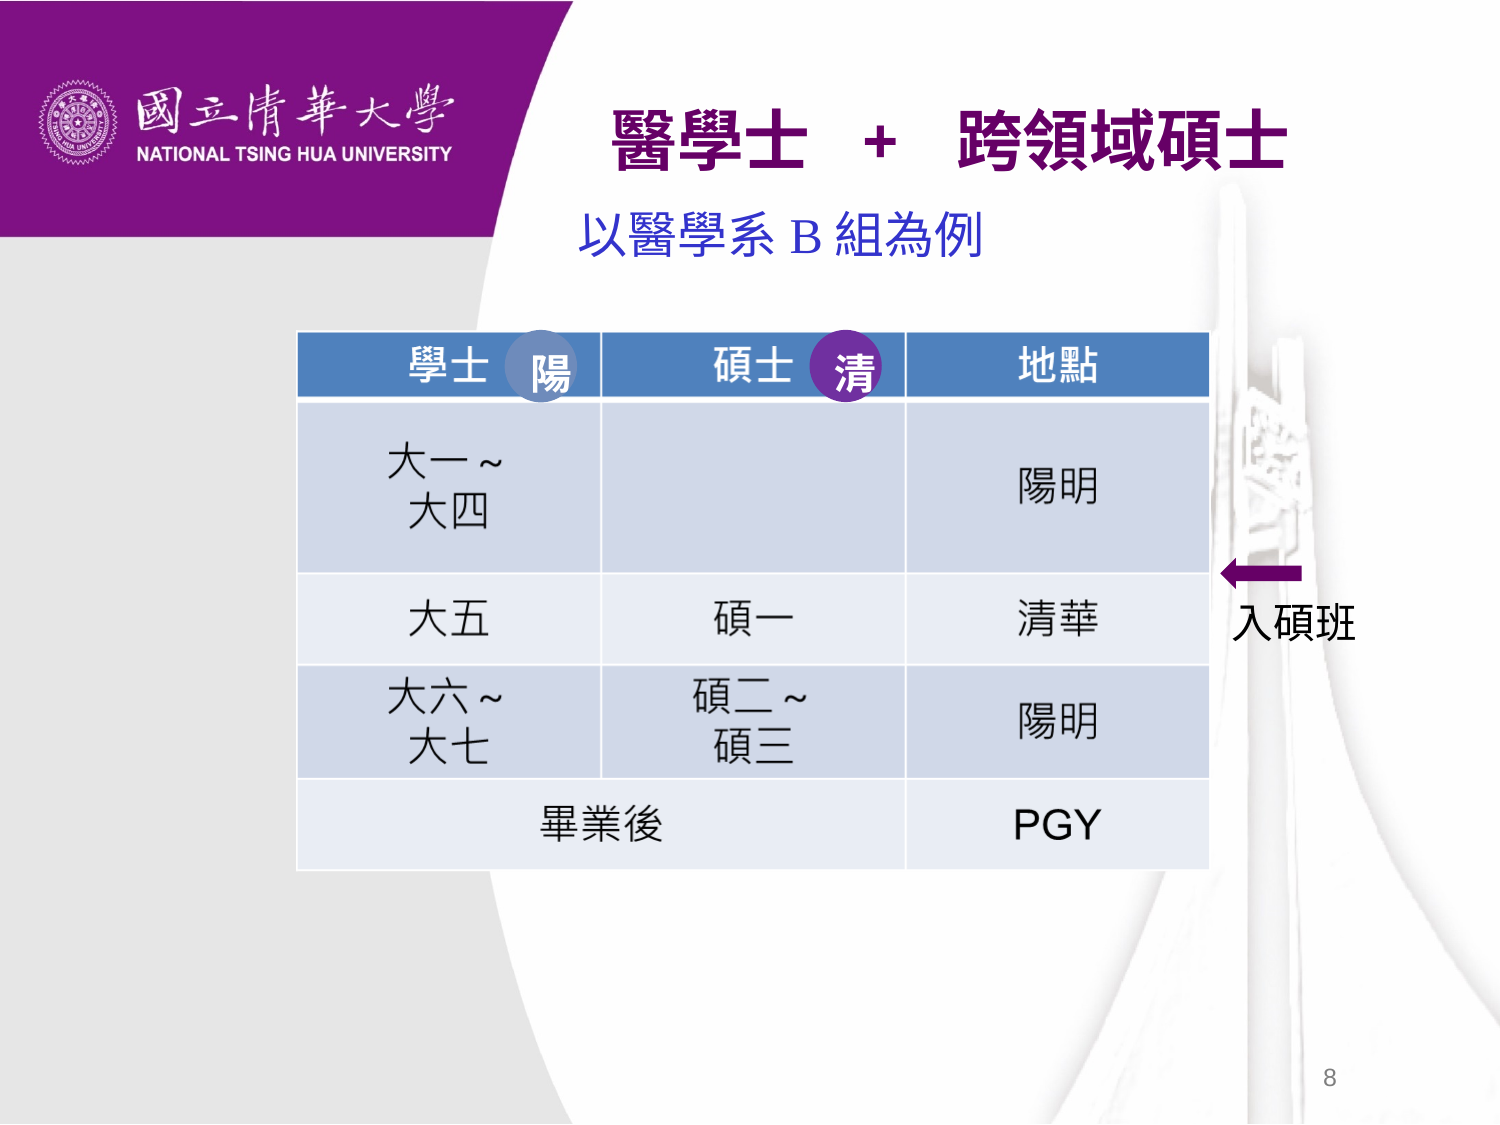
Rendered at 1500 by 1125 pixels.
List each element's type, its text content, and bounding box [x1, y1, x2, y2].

text_box 入碩班 [1216, 589, 1386, 655]
text_box [1308, 1050, 1426, 1103]
text_box 清 [809, 329, 882, 403]
text_box 以醫學系B組為例 [562, 196, 1019, 273]
text_box 陽 [504, 329, 578, 403]
title 醫學士 + 跨領域碩士 [582, 29, 1319, 248]
text_box [1220, 557, 1302, 589]
picture [296, 328, 1211, 876]
